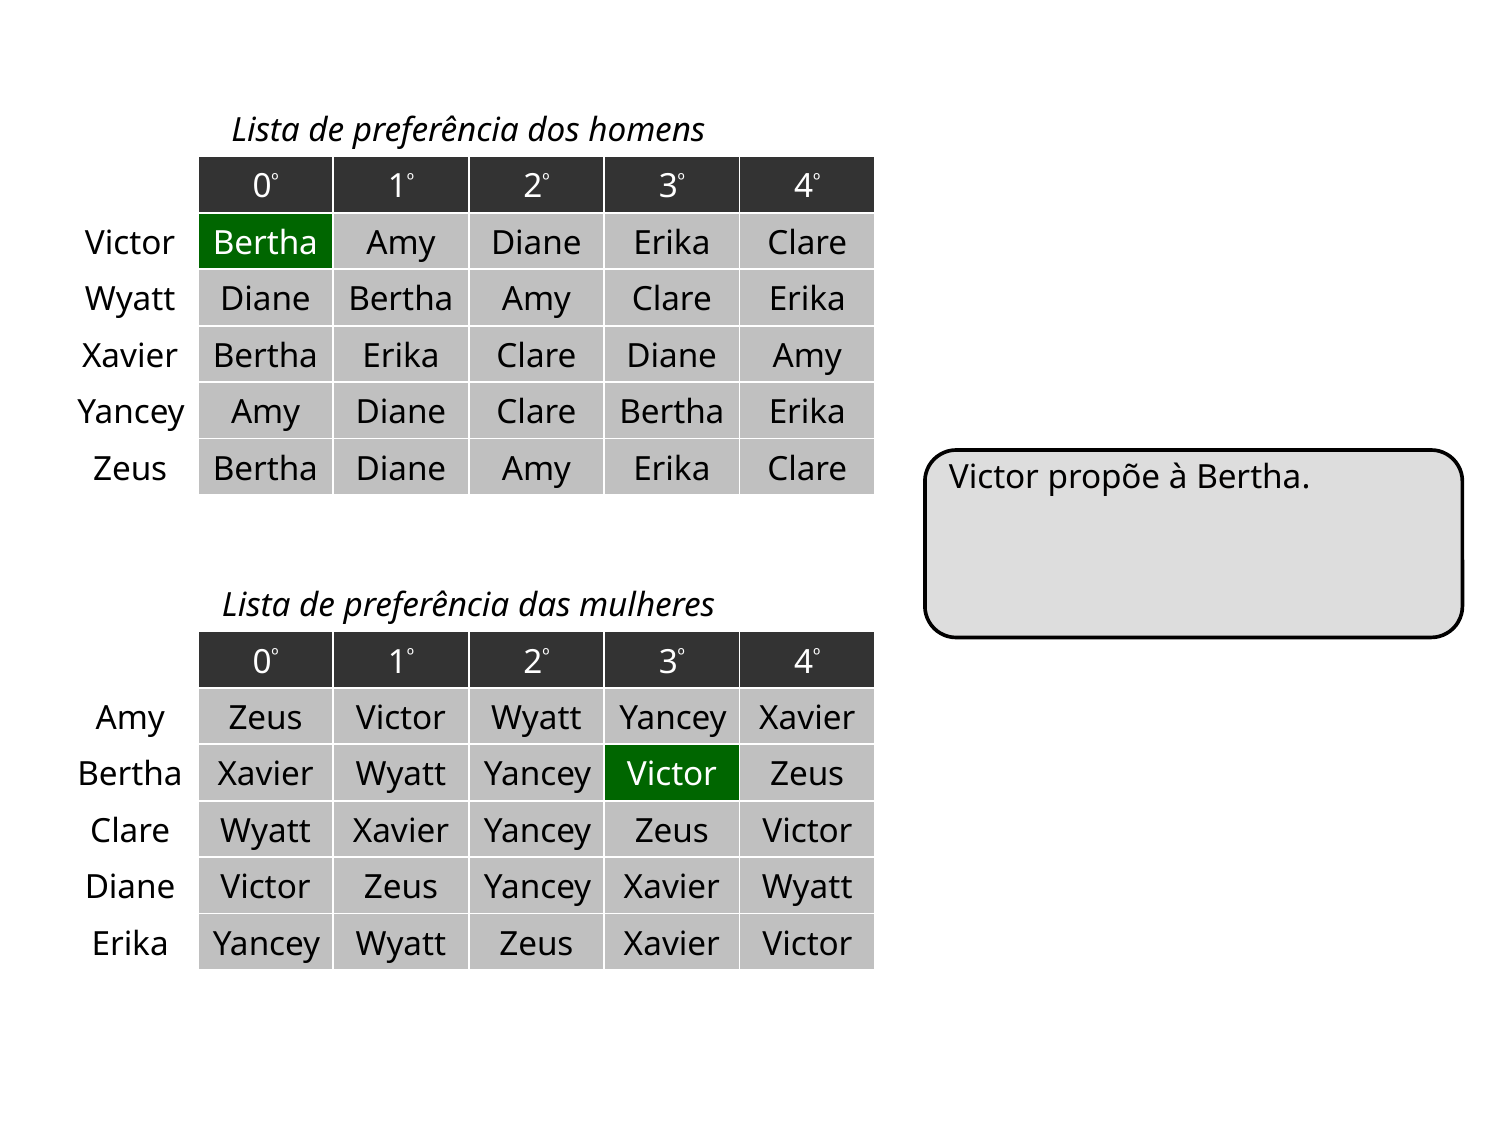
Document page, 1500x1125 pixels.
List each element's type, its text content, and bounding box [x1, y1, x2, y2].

text_box Bertha [197, 212, 334, 270]
text_box Victor propõe à Bertha. [924, 450, 1463, 638]
text_box Victor [604, 744, 740, 801]
